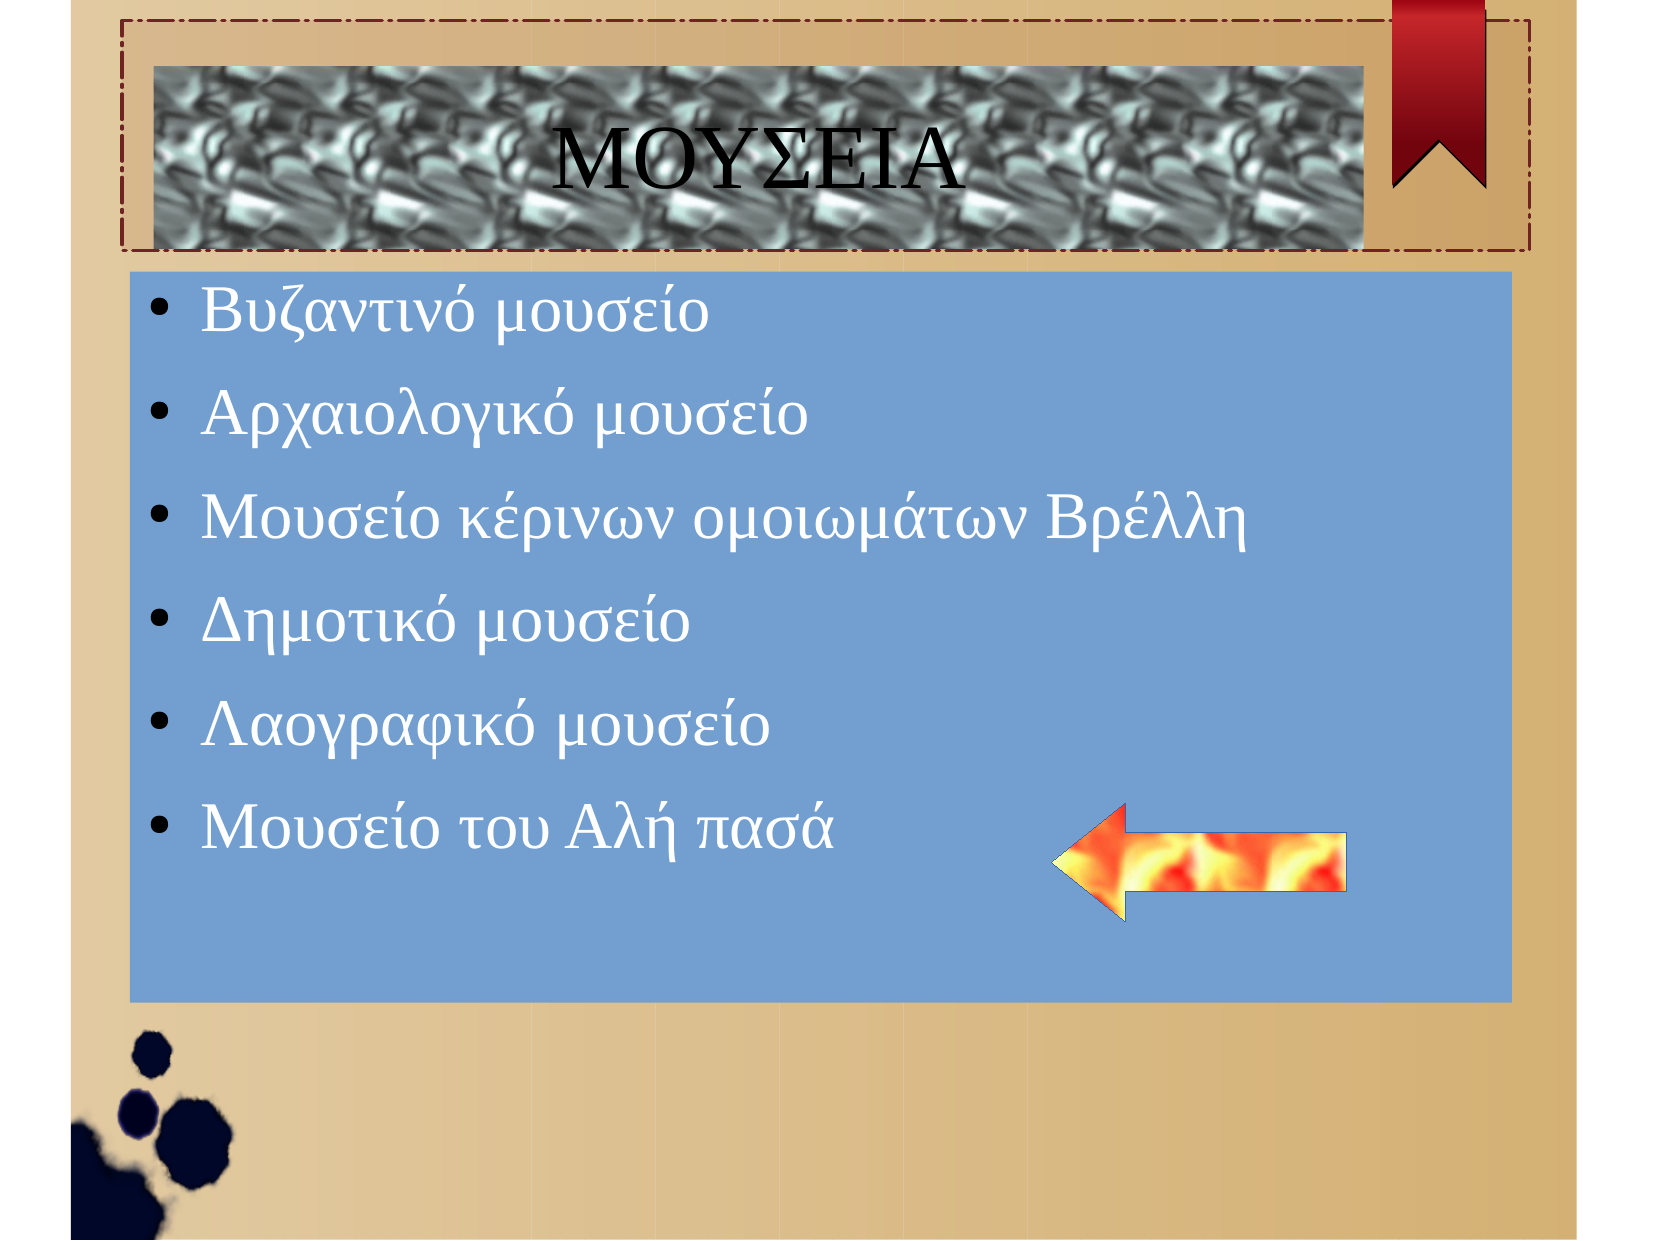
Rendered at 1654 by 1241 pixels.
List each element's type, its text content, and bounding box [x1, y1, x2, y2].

title ΜΟΥΣΕΙΑ [153, 66, 1364, 249]
text_box [1051, 803, 1347, 922]
list Βυζαντινό μουσείο Αρχαιολογικό μουσείο Μουσείο κέρινων ομοιωμάτων Βρέλλη Δημοτικό μουσείο Λαογραφικό μουσείο Μουσείο του Αλή πασά [129, 271, 1512, 1003]
